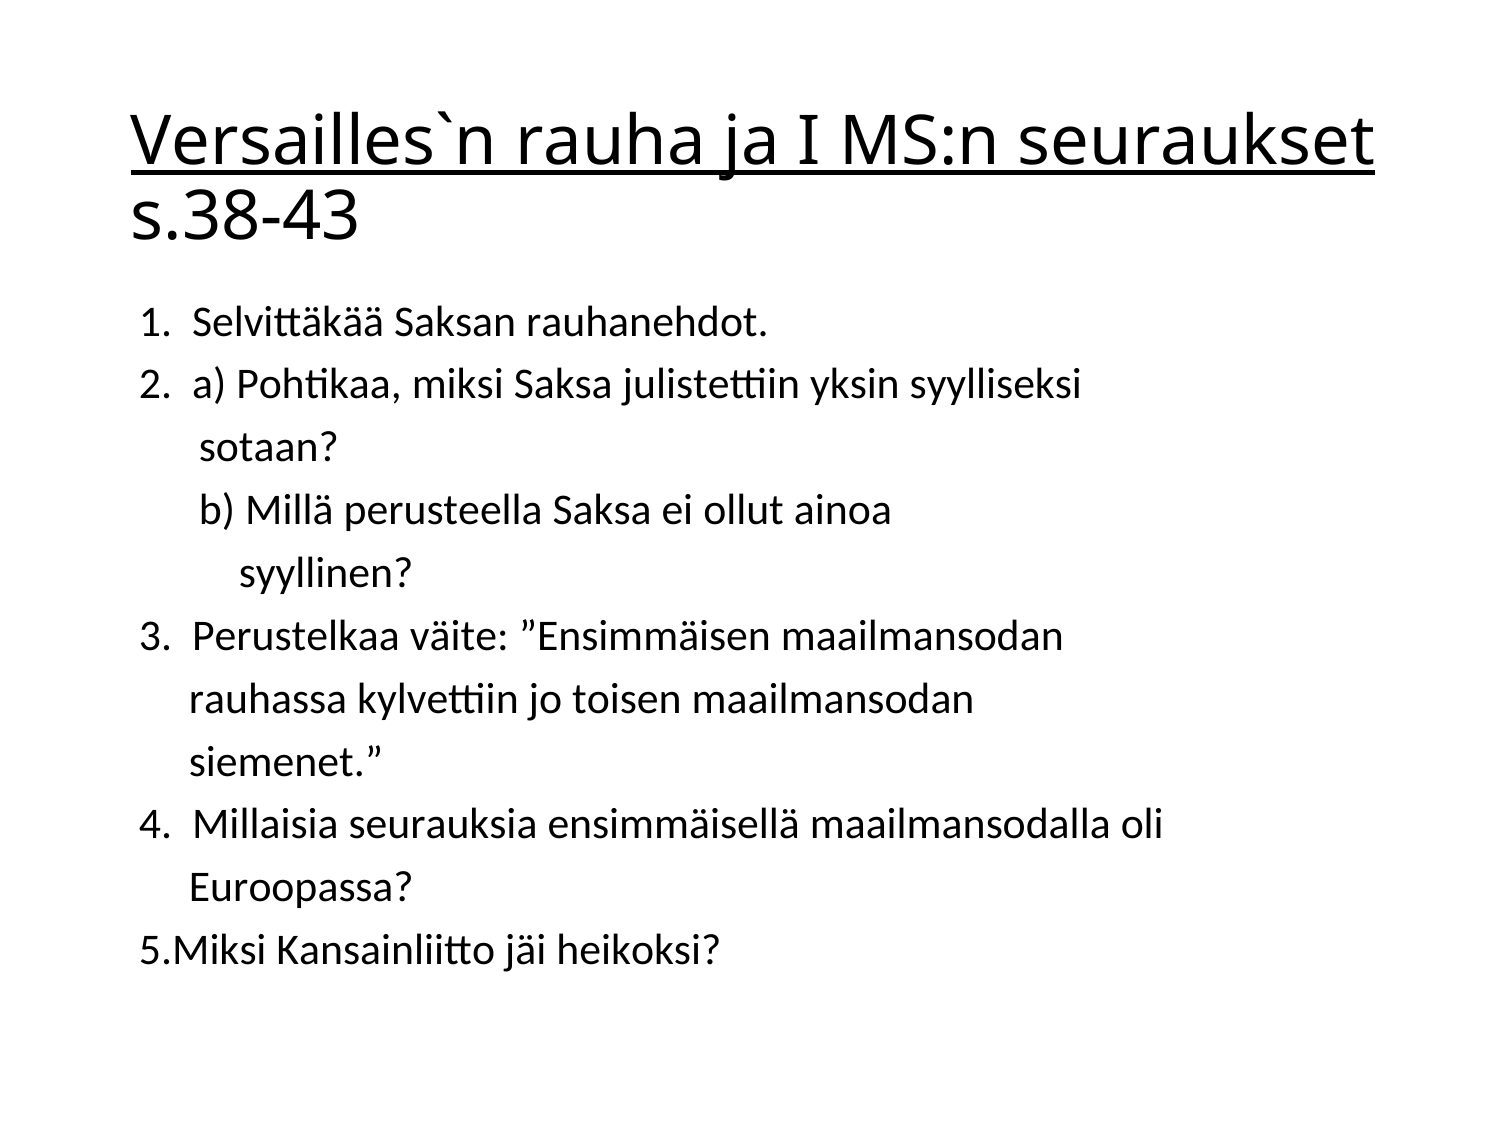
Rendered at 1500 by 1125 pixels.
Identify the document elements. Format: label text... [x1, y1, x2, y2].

list 1. Selvittäkää Saksan rauhanehdot. 2. a) Pohtikaa, miksi Saksa julistettiin yksin syylliseksi sotaan? b) Millä perusteella Saksa ei ollut ainoa syyllinen? 3. Perustelkaa väite: ”Ensimmäisen maailmansodan rauhassa kylvettiin jo toisen maailmansodan siemenet.” 4. Millaisia seurauksia ensimmäisellä maailmansodalla oli Euroopassa? Miksi Kansainliitto jäi heikoksi? [123, 290, 1183, 1083]
title Versailles`n rauha ja I MS:n seuraukset s.38-43 [115, 71, 1410, 289]
